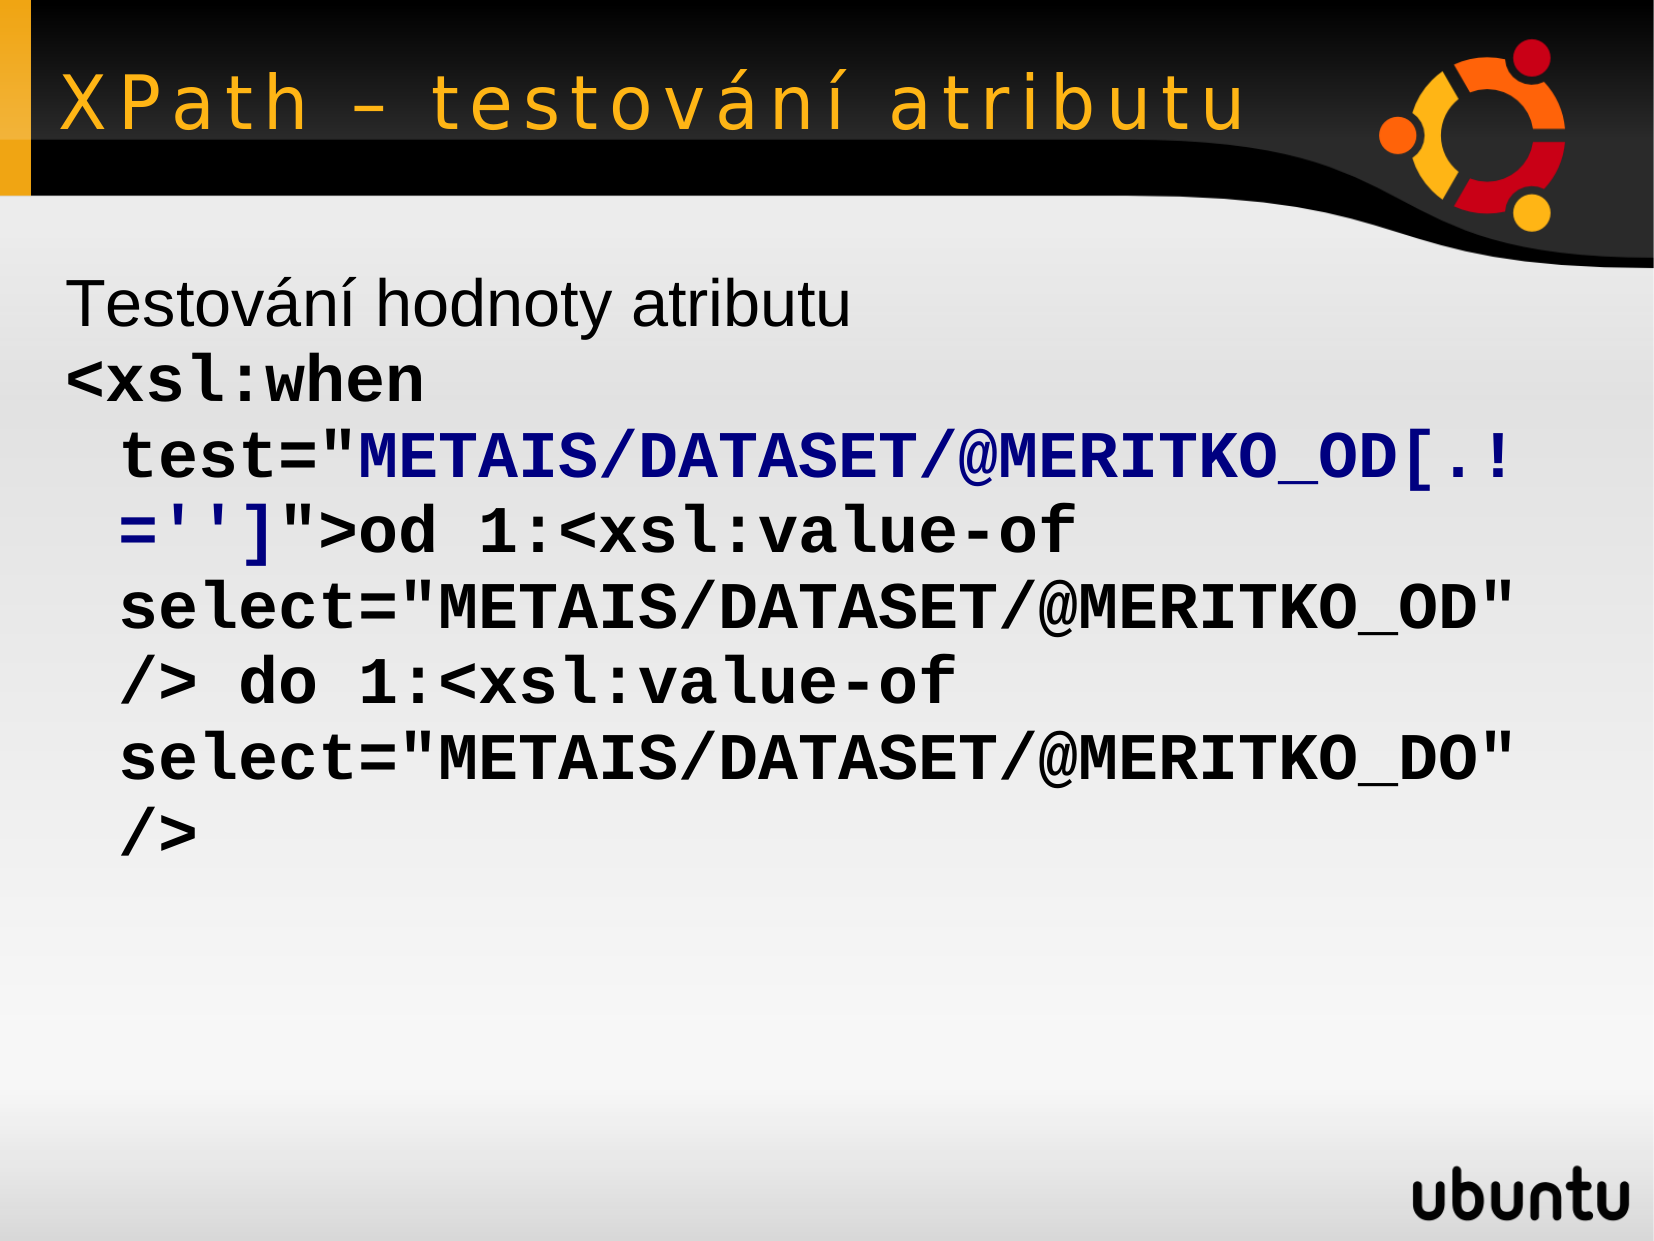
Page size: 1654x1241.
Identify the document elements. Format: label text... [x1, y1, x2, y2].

list Testování hodnoty atributu <xsl:when test="METAIS/DATASET/@MERITKO_OD[.!='']">od 1:<xsl:value-of select="METAIS/DATASET/@MERITKO_OD"/> do 1:<xsl:value-of select="METAIS/DATASET/@MERITKO_DO"/> [47, 265, 1536, 1138]
picture [0, 0, 1654, 1241]
title XPath – testování atributu [59, 29, 1270, 178]
